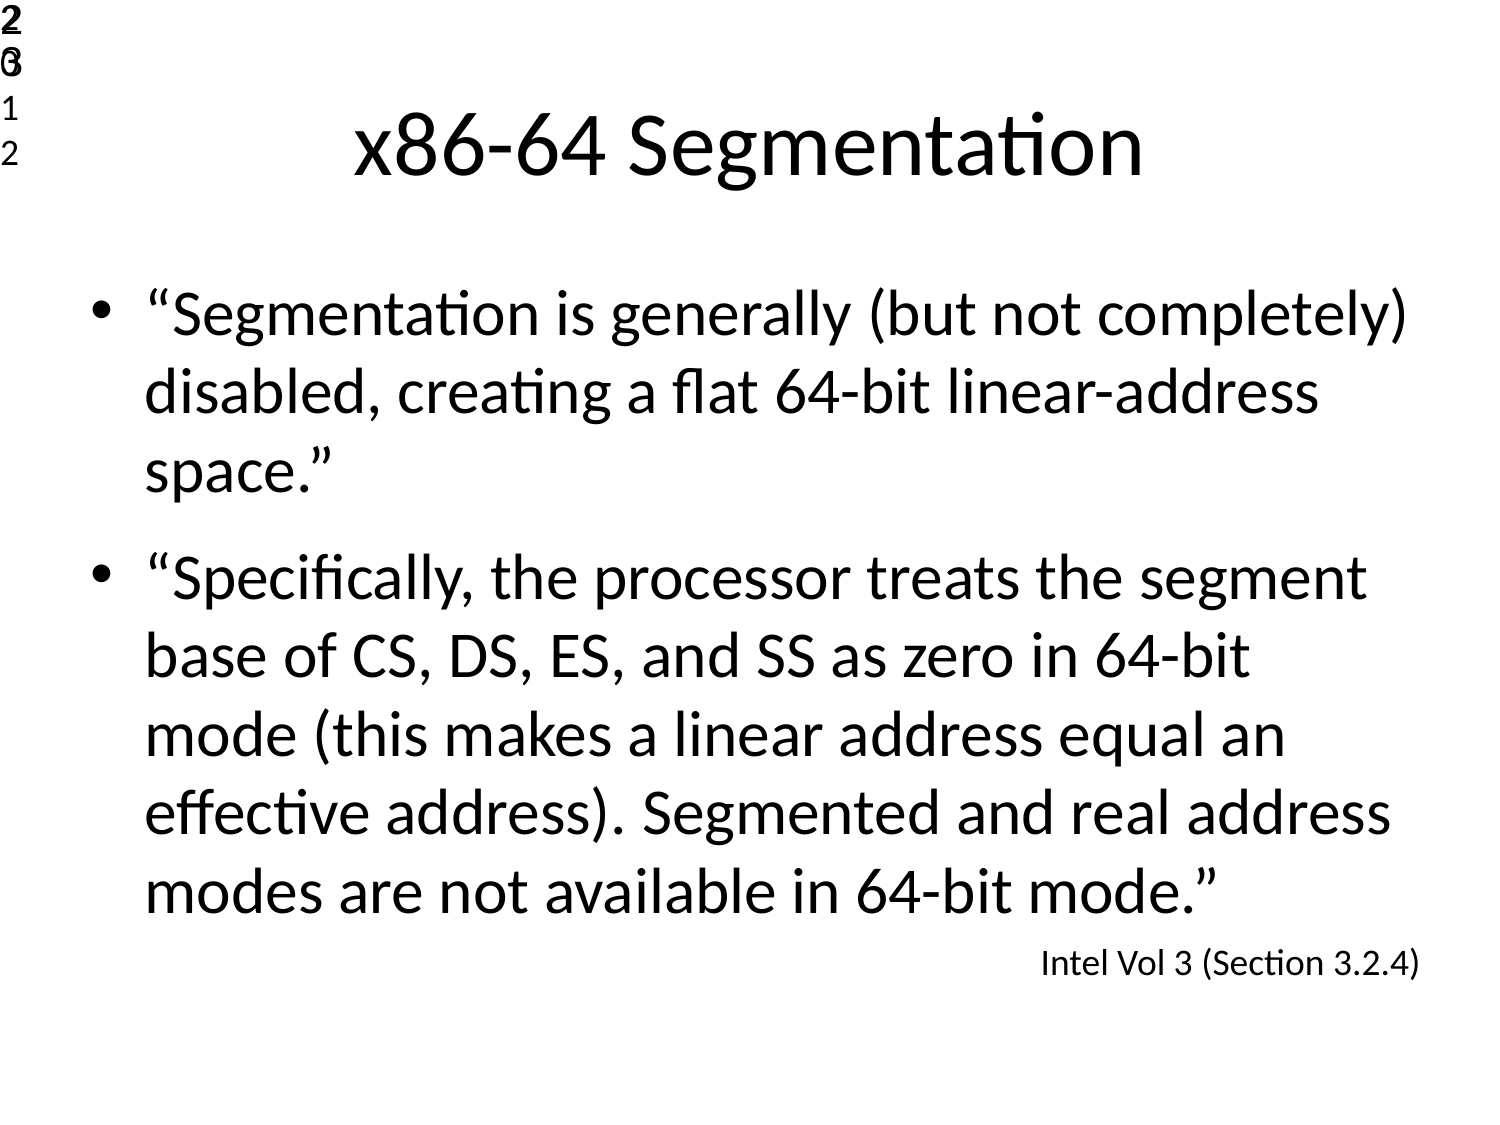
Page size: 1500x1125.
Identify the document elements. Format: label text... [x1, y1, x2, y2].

title x86-64 Segmentation [75, 45, 1425, 233]
list “Segmentation is generally (but not completely) disabled, creating a flat 64-bit linear-address space.” “Specifically, the processor treats the segment base of CS, DS, ES, and SS as zero in 64-bit mode (this makes a linear address equal an effective address). Segmented and real address modes are not available in 64-bit mode.” [75, 262, 1425, 1005]
text_box Intel Vol 3 (Section 3.2.4) [1025, 930, 1436, 1036]
